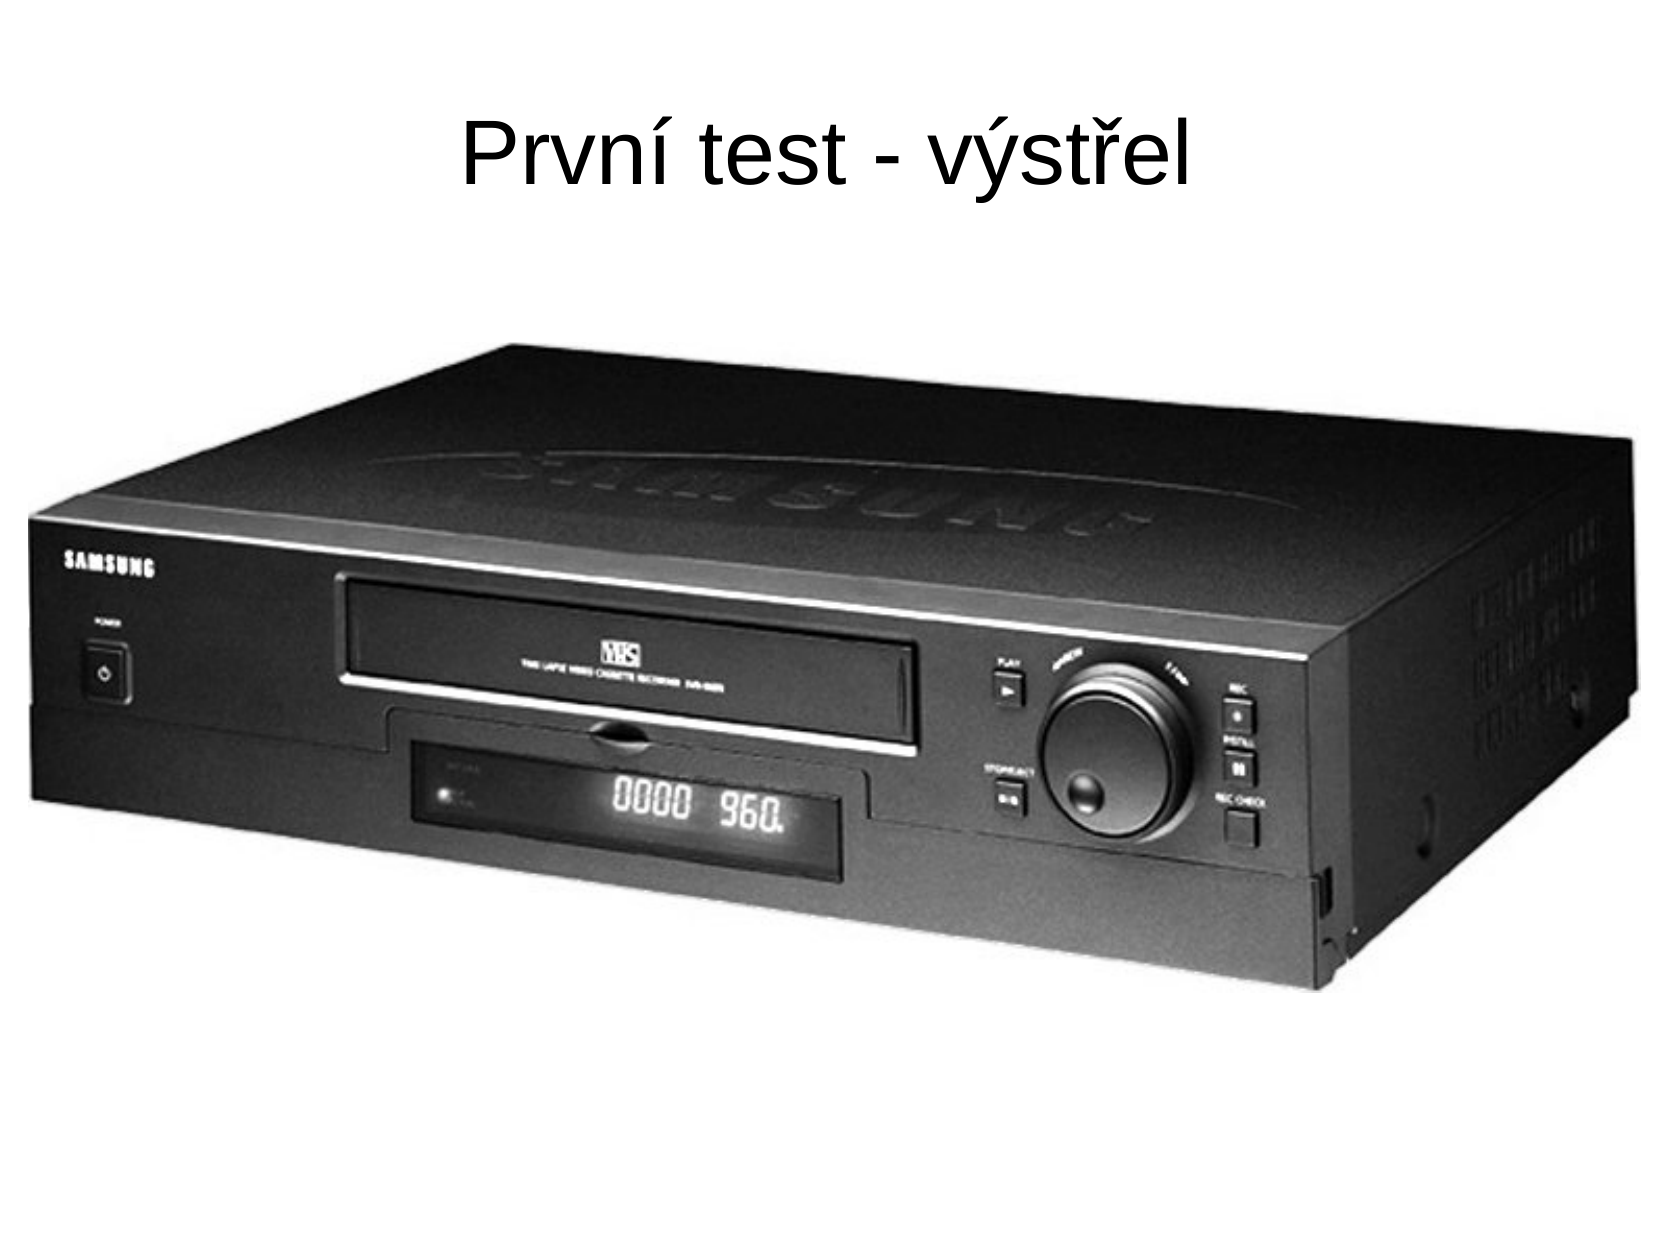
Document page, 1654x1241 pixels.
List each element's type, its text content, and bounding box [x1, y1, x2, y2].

title První test - výstřel [82, 49, 1571, 257]
picture [28, 342, 1641, 993]
